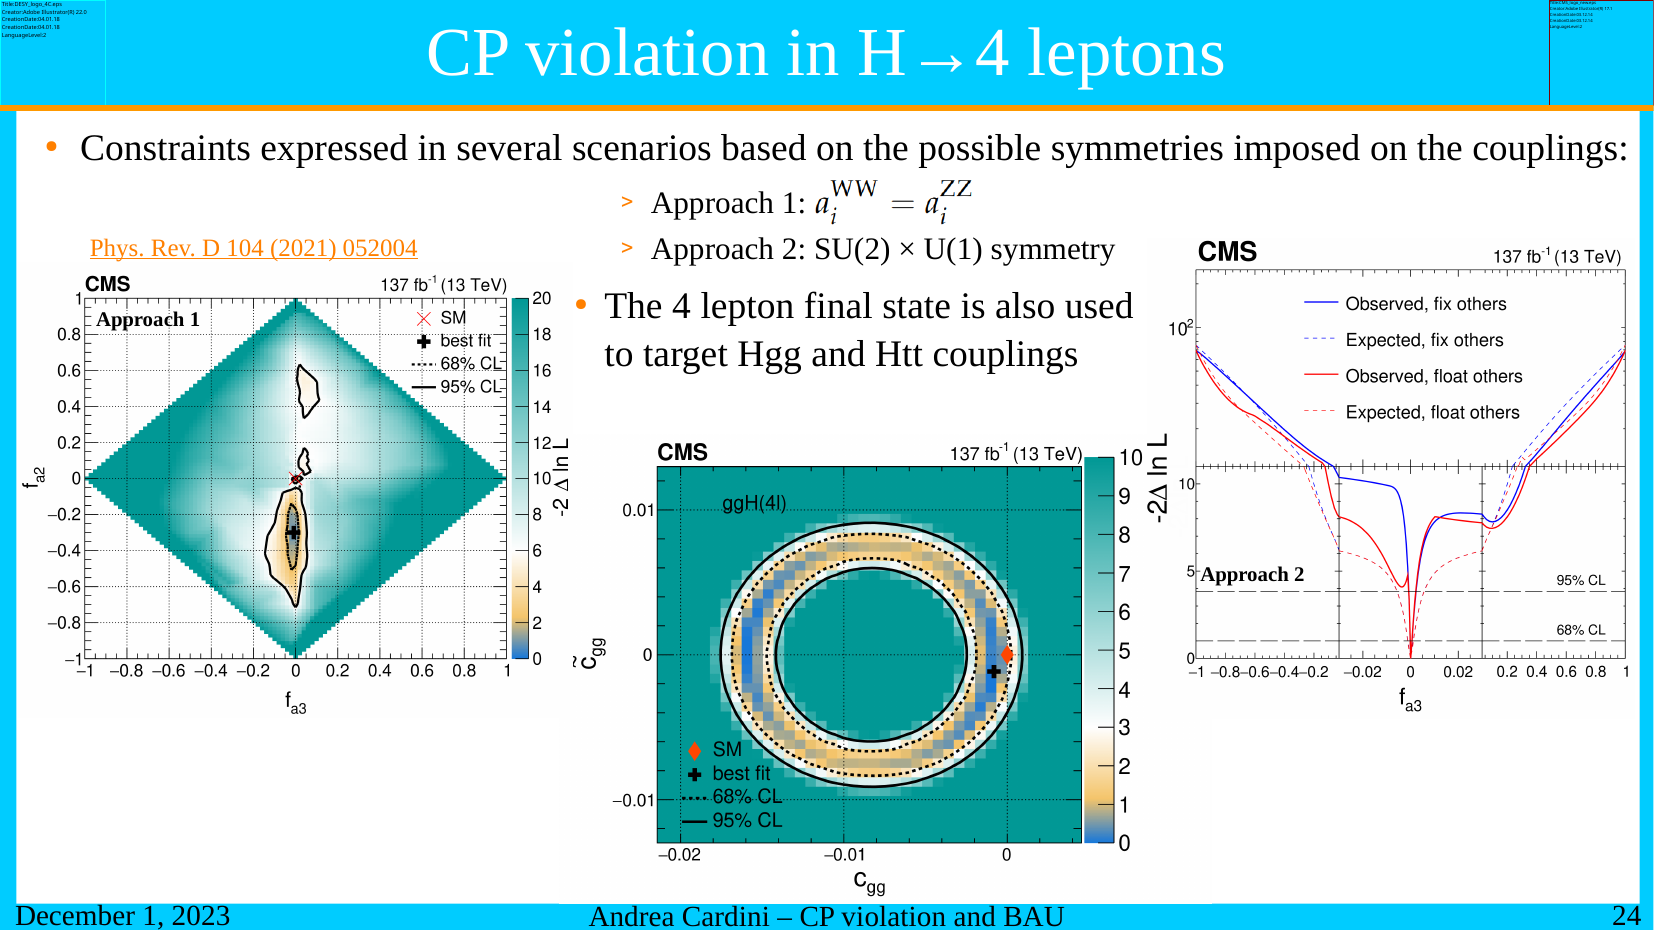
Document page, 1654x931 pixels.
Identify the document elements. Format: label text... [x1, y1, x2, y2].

title CP violation in H→4 leptons [14, 0, 1640, 106]
text_box Approach 2 [1185, 555, 1347, 608]
text_box Approach 1 [81, 300, 243, 353]
text_box Phys. Rev. D 104 (2021) 052004 [75, 226, 436, 274]
picture [813, 218, 976, 229]
list Approach 1: Approach 2: SU(2) × U(1) symmetry The 4 lepton final state is also used to target Hgg and Htt couplings [536, 218, 1654, 492]
picture [18, 262, 1635, 903]
text_box Constraints expressed in several scenarios based on the possible symmetries imposed on the couplings: [30, 120, 1654, 218]
